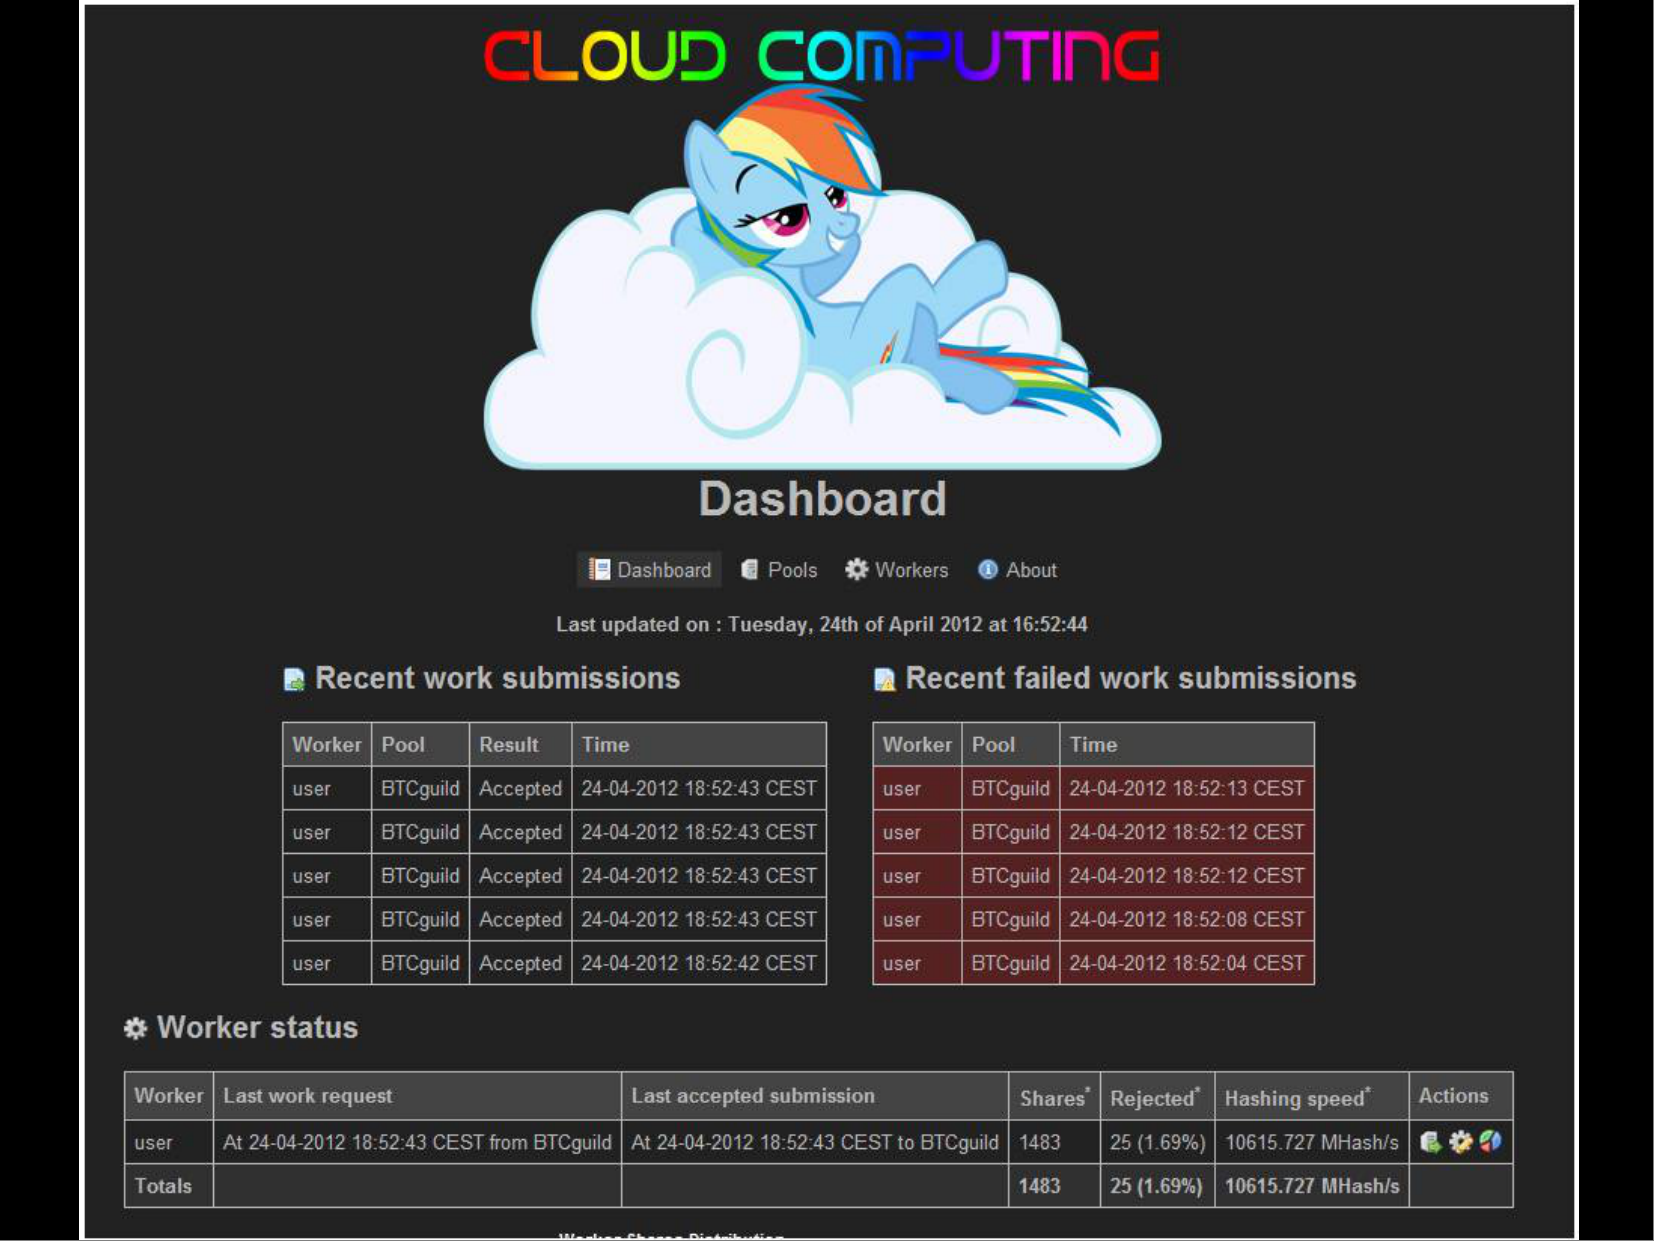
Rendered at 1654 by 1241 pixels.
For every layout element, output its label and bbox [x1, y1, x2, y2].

picture [79, 0, 1579, 1240]
text_box [0, 0, 1654, 1241]
